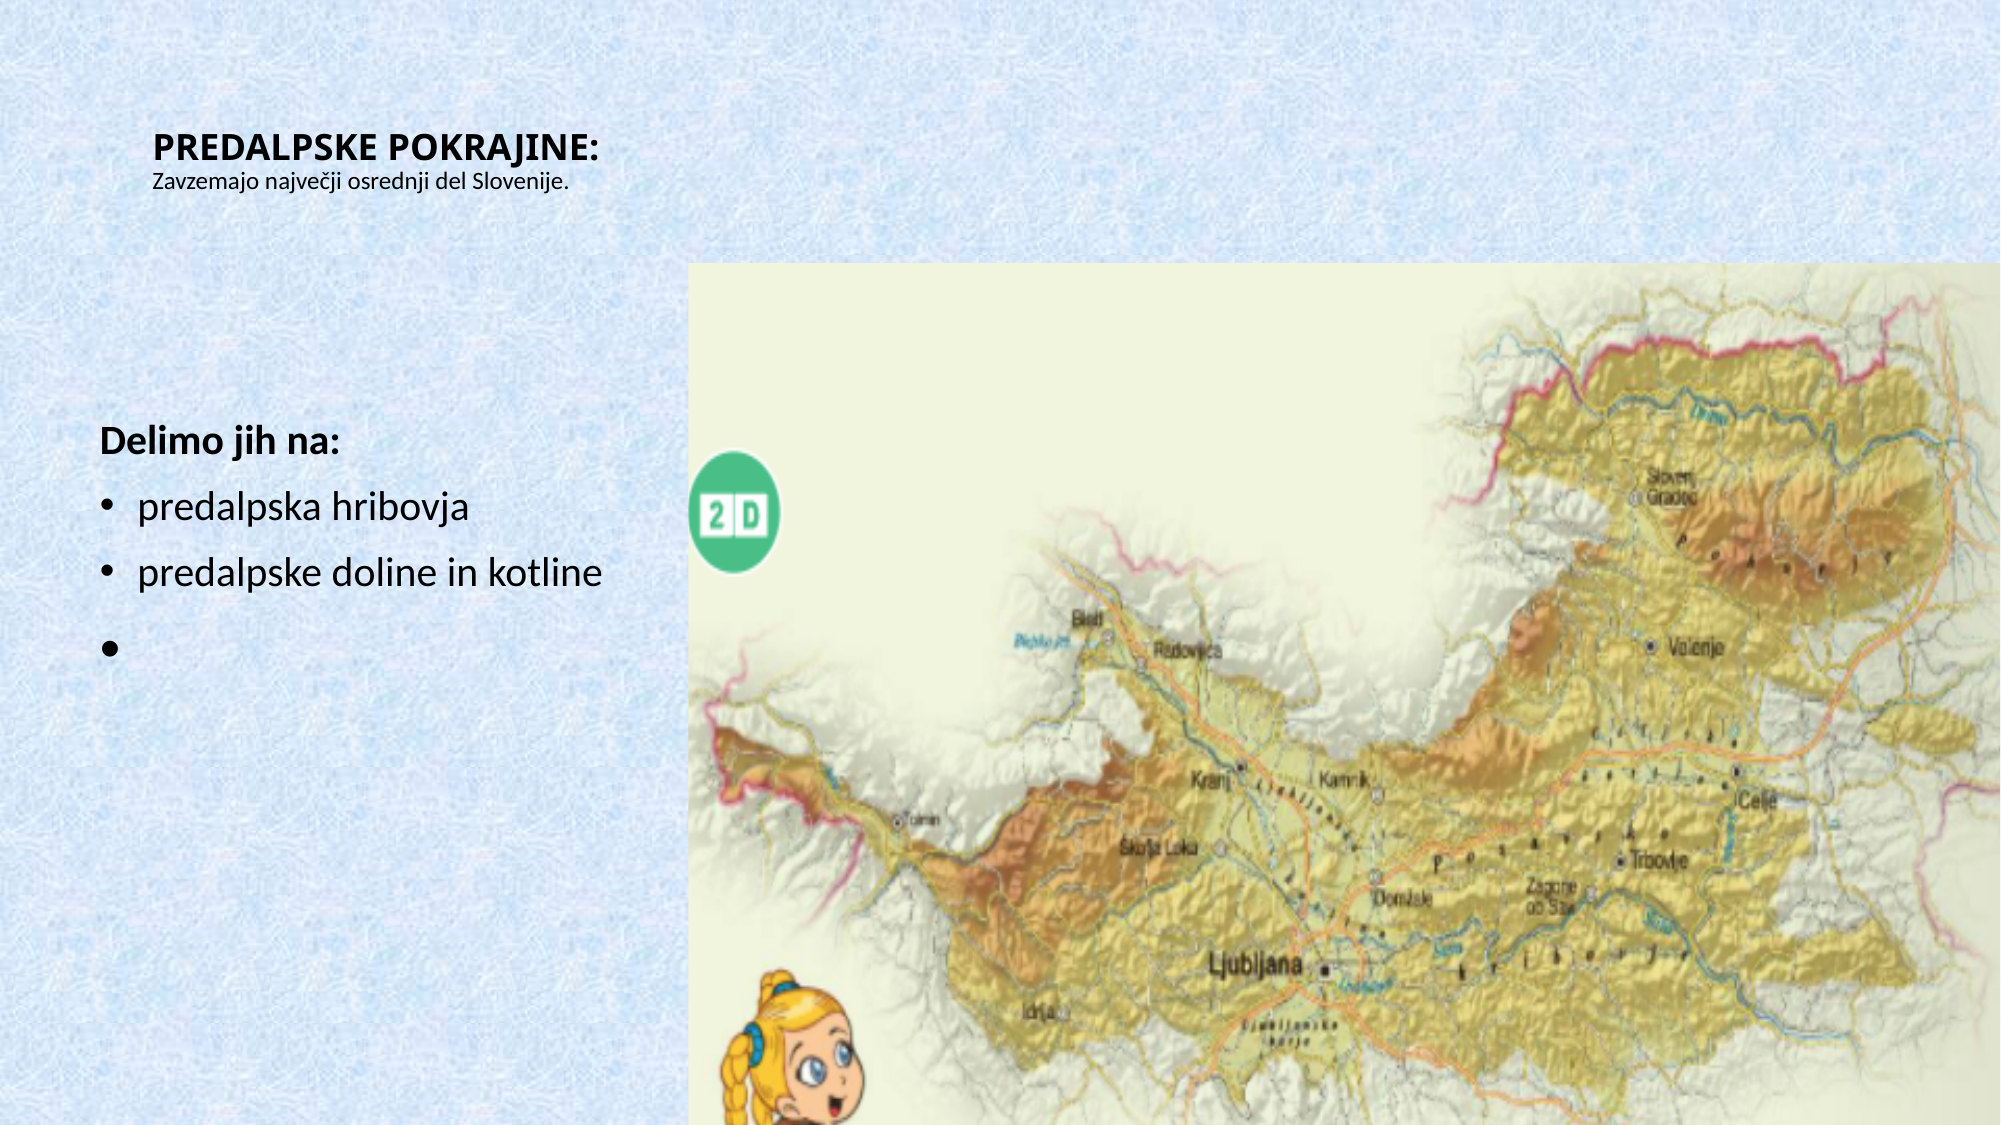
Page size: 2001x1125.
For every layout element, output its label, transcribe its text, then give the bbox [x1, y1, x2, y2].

list Delimo jih na: predalpska hribovja predalpske doline in kotline [85, 411, 688, 716]
picture [688, 263, 2000, 1125]
title PREDALPSKE POKRAJINE: Zavzemajo največji osrednji del Slovenije. [137, 81, 1863, 264]
